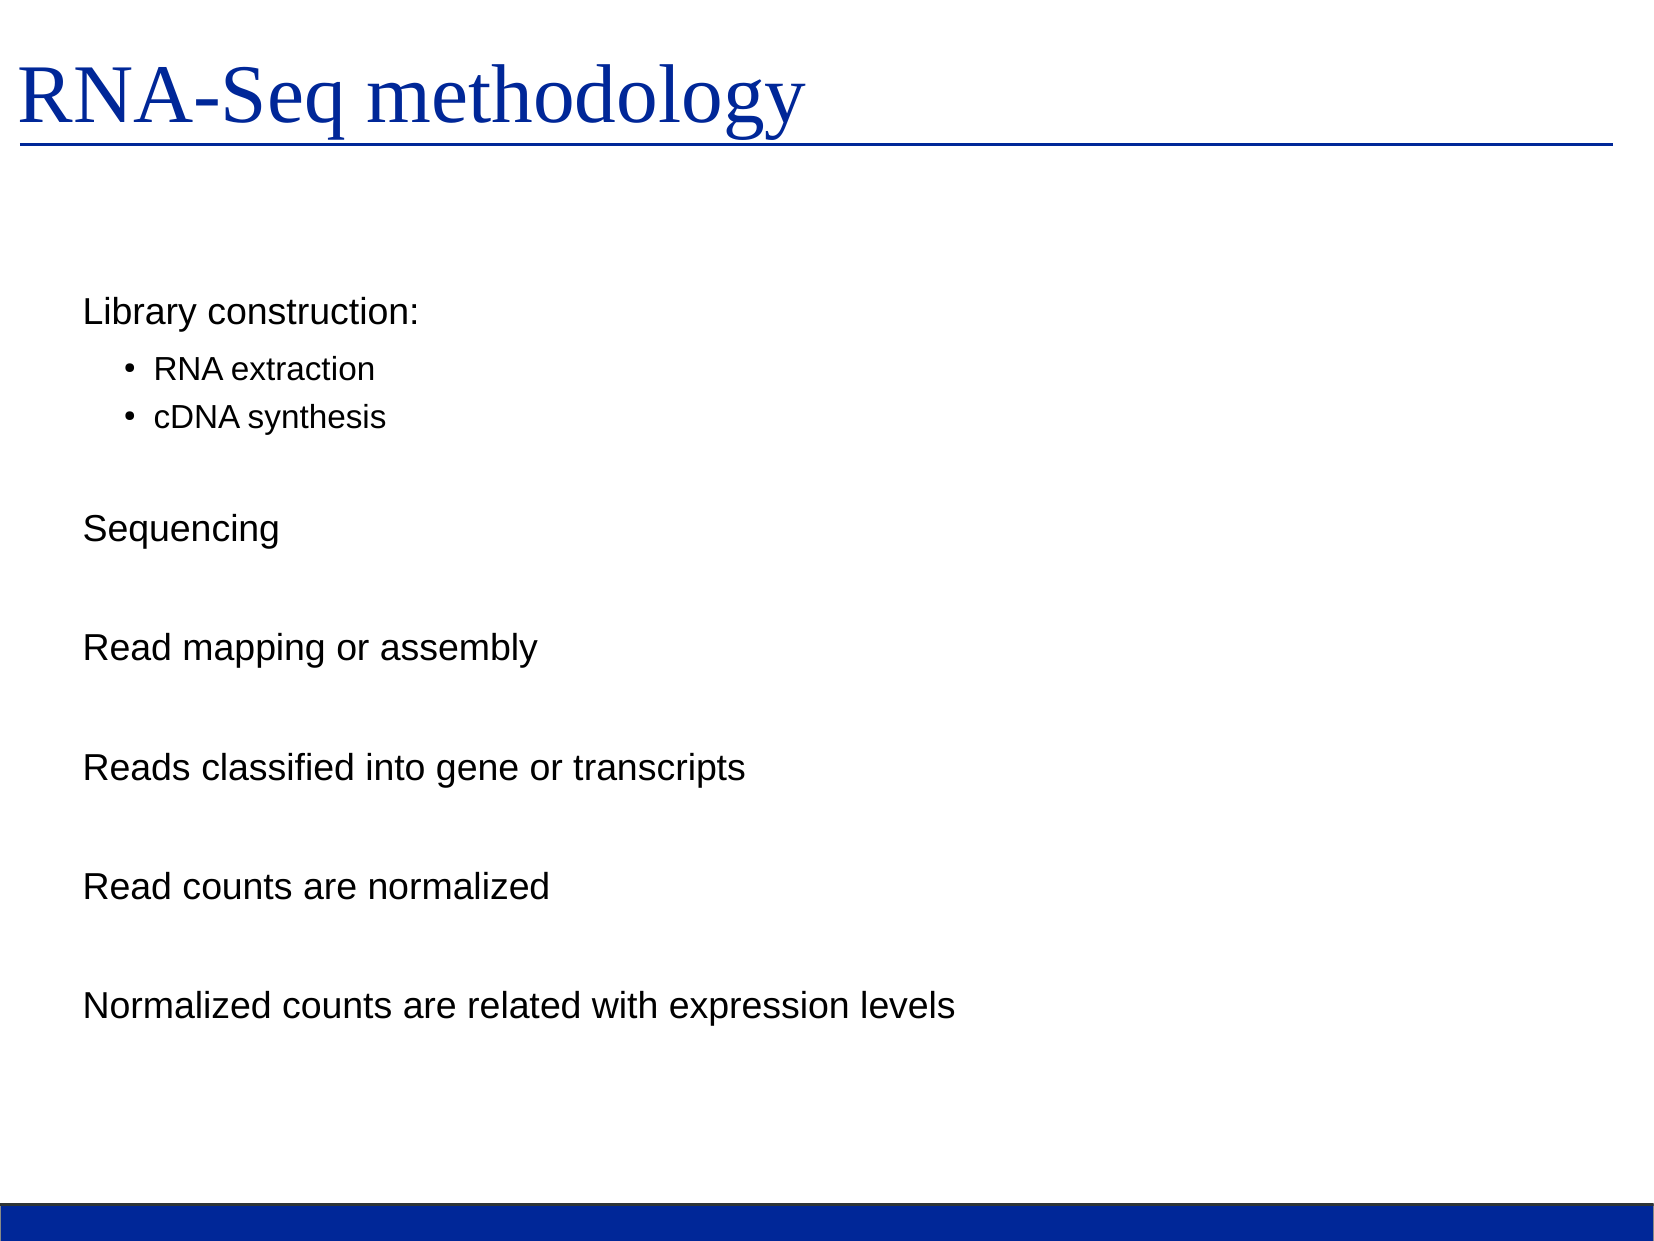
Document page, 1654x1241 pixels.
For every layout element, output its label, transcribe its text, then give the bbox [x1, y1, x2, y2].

title RNA-Seq methodology [17, 0, 1589, 198]
list Library construction: RNA extraction cDNA synthesis Sequencing Read mapping or assembly Reads classified into gene or transcripts Read counts are normalized Normalized counts are related with expression levels [82, 290, 1571, 1109]
